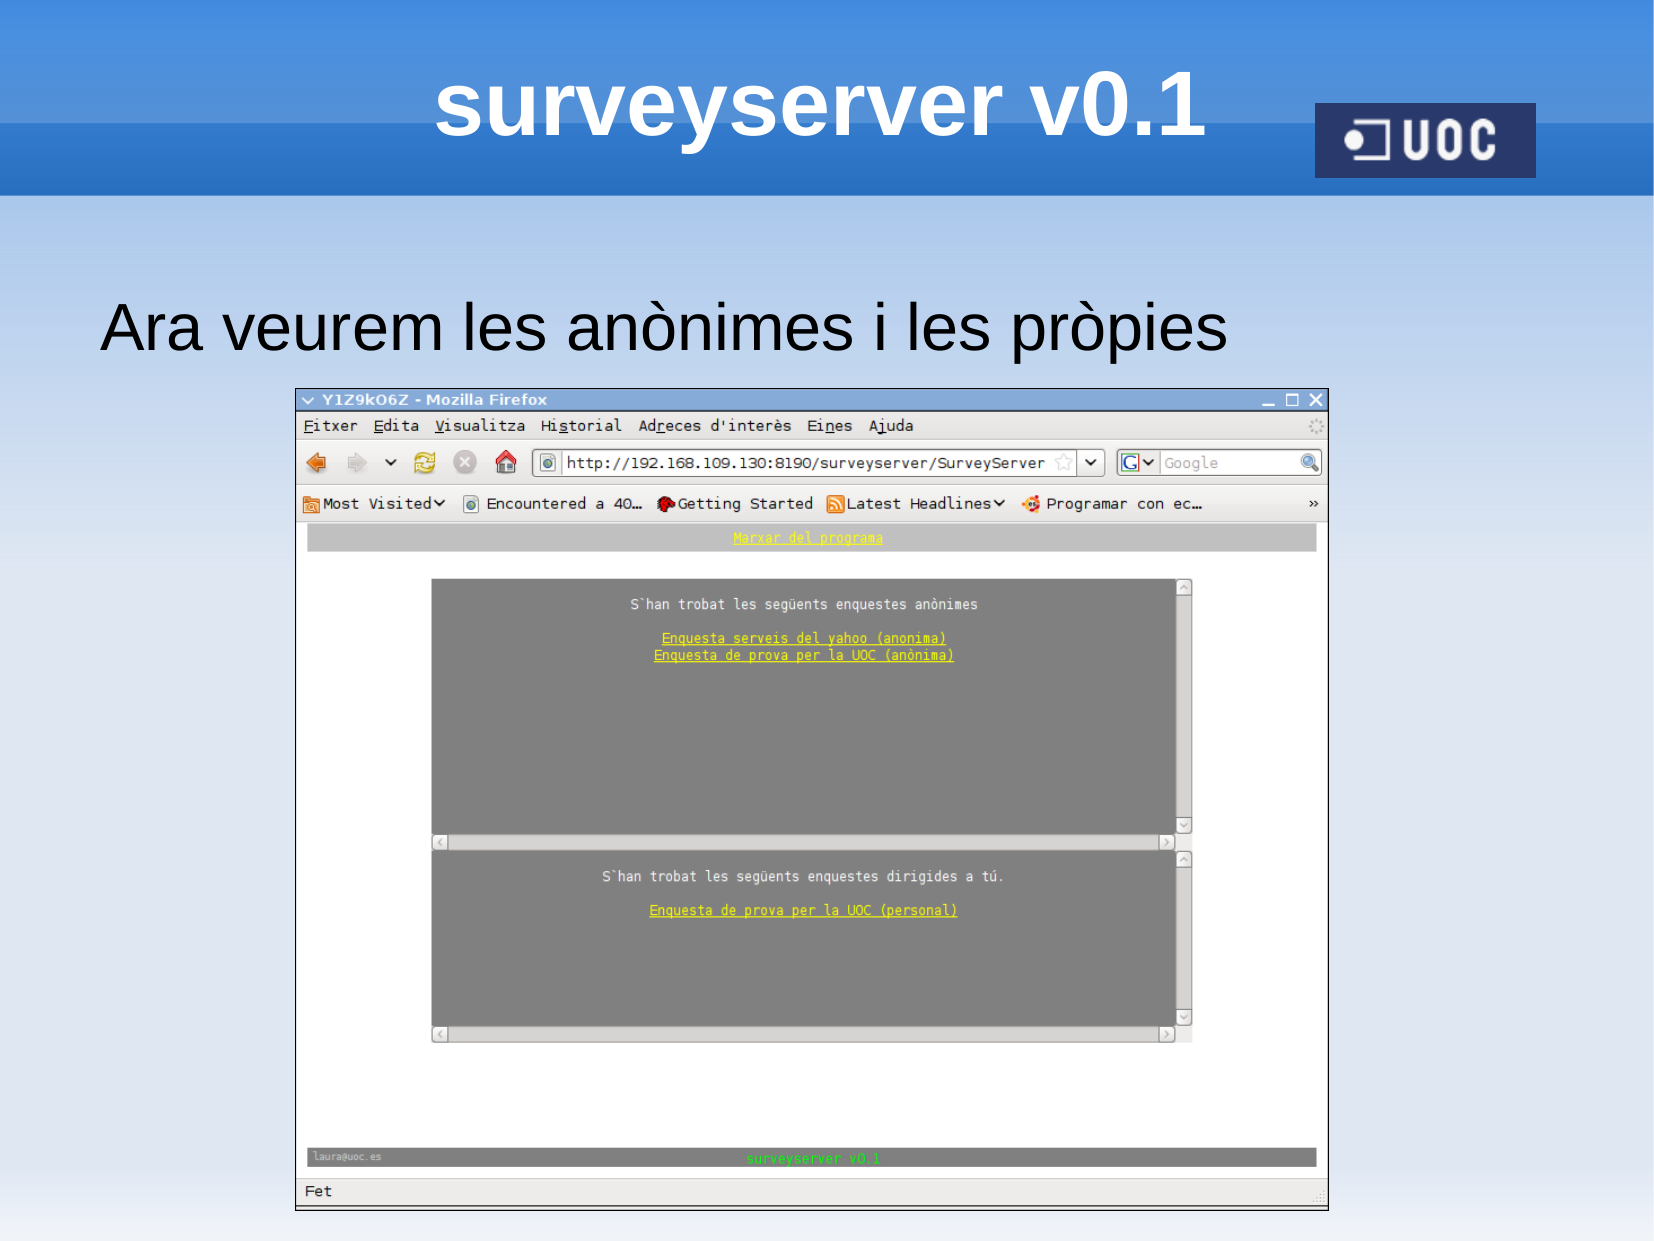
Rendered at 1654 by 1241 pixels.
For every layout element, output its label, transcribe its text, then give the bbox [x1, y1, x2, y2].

picture [0, 0, 1654, 1241]
title surveyserver v0.1 [76, 7, 1565, 200]
list Ara veurem les anònimes i les pròpies [82, 290, 1571, 1094]
